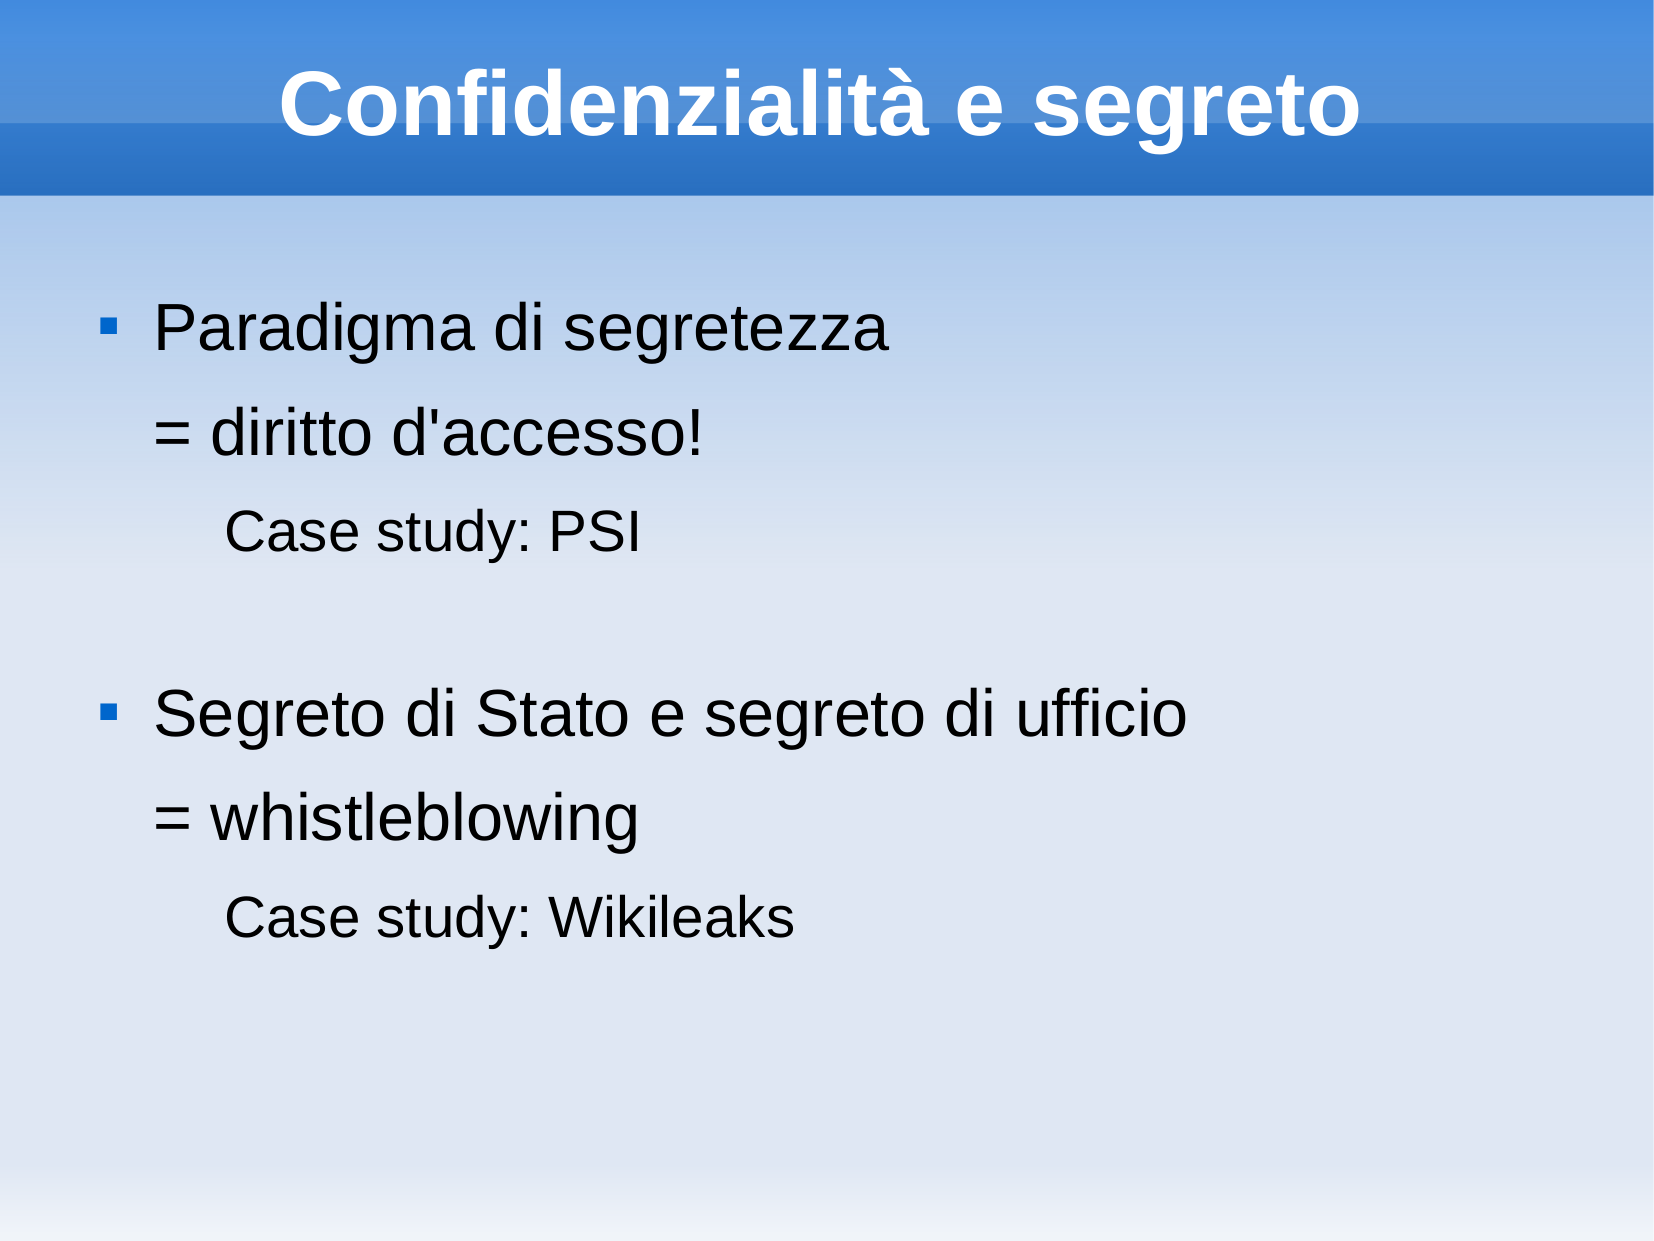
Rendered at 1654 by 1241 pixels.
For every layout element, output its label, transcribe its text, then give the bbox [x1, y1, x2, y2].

list Paradigma di segretezza = diritto d'accesso! Case study: PSI Segreto di Stato e segreto di ufficio = whistleblowing Case study: Wikileaks [82, 290, 1571, 1094]
picture [0, 0, 1654, 1241]
title Confidenzialità e segreto [76, 7, 1565, 200]
